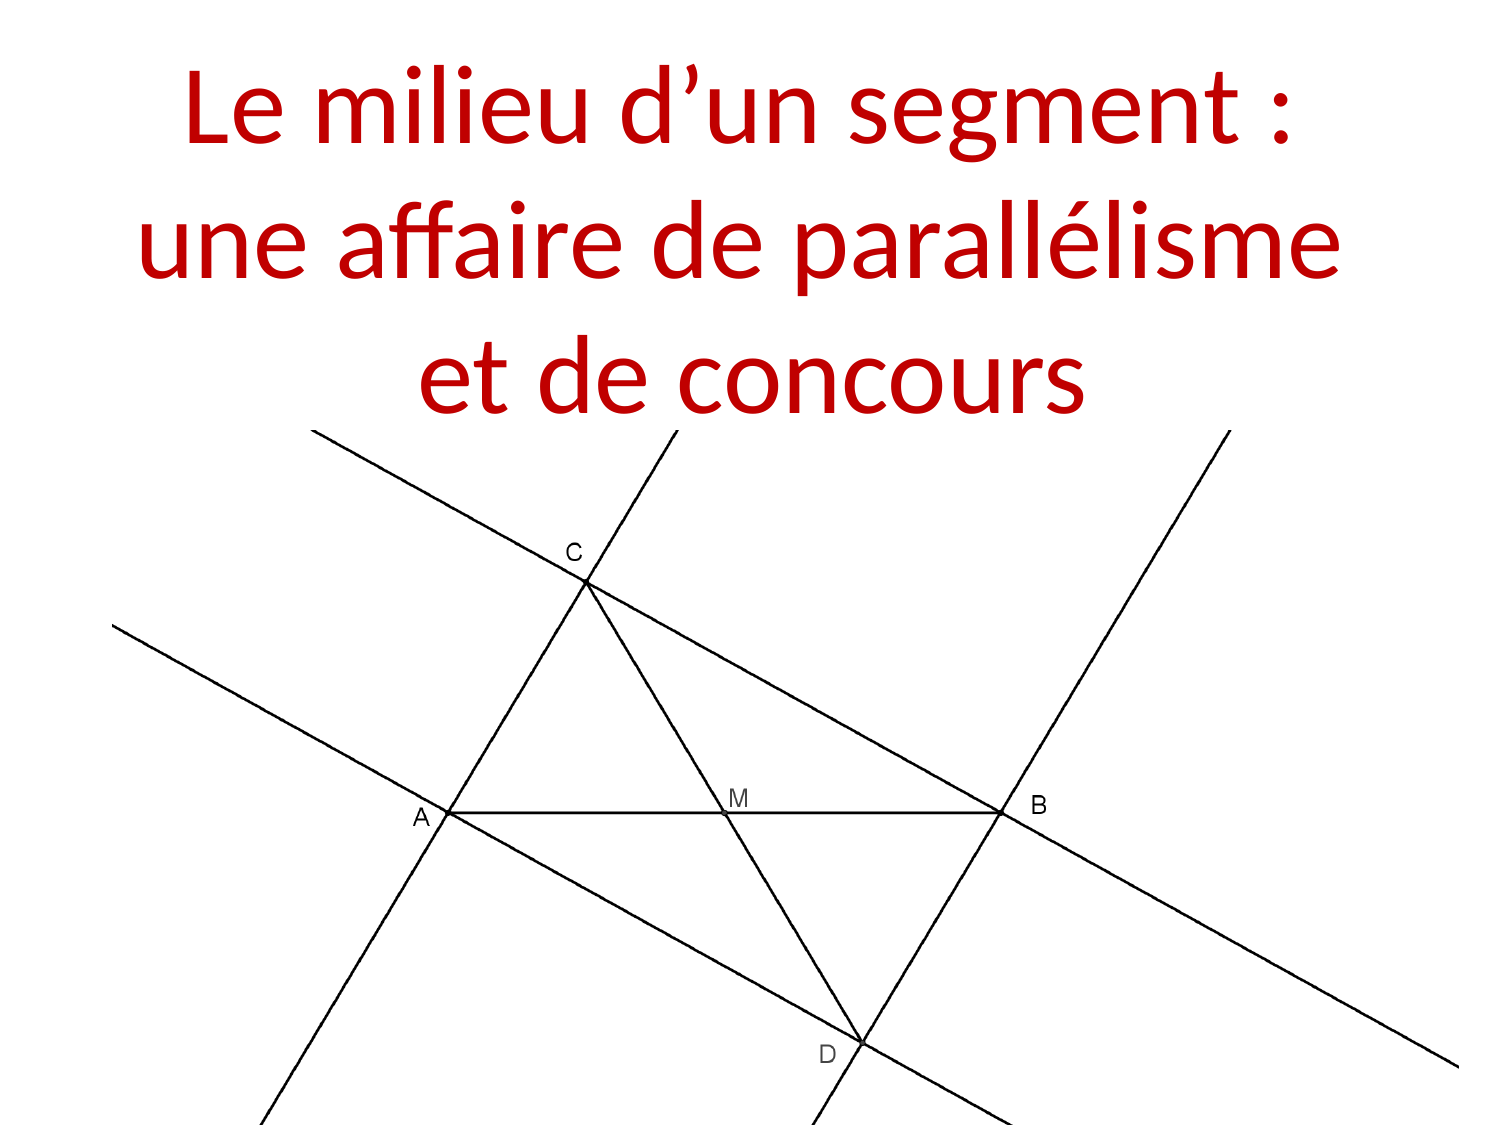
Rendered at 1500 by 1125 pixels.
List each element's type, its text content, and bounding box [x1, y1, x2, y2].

title Le milieu d’un segment : une affaire de parallélisme et de concours [5, 0, 1500, 469]
picture [112, 430, 1459, 1125]
